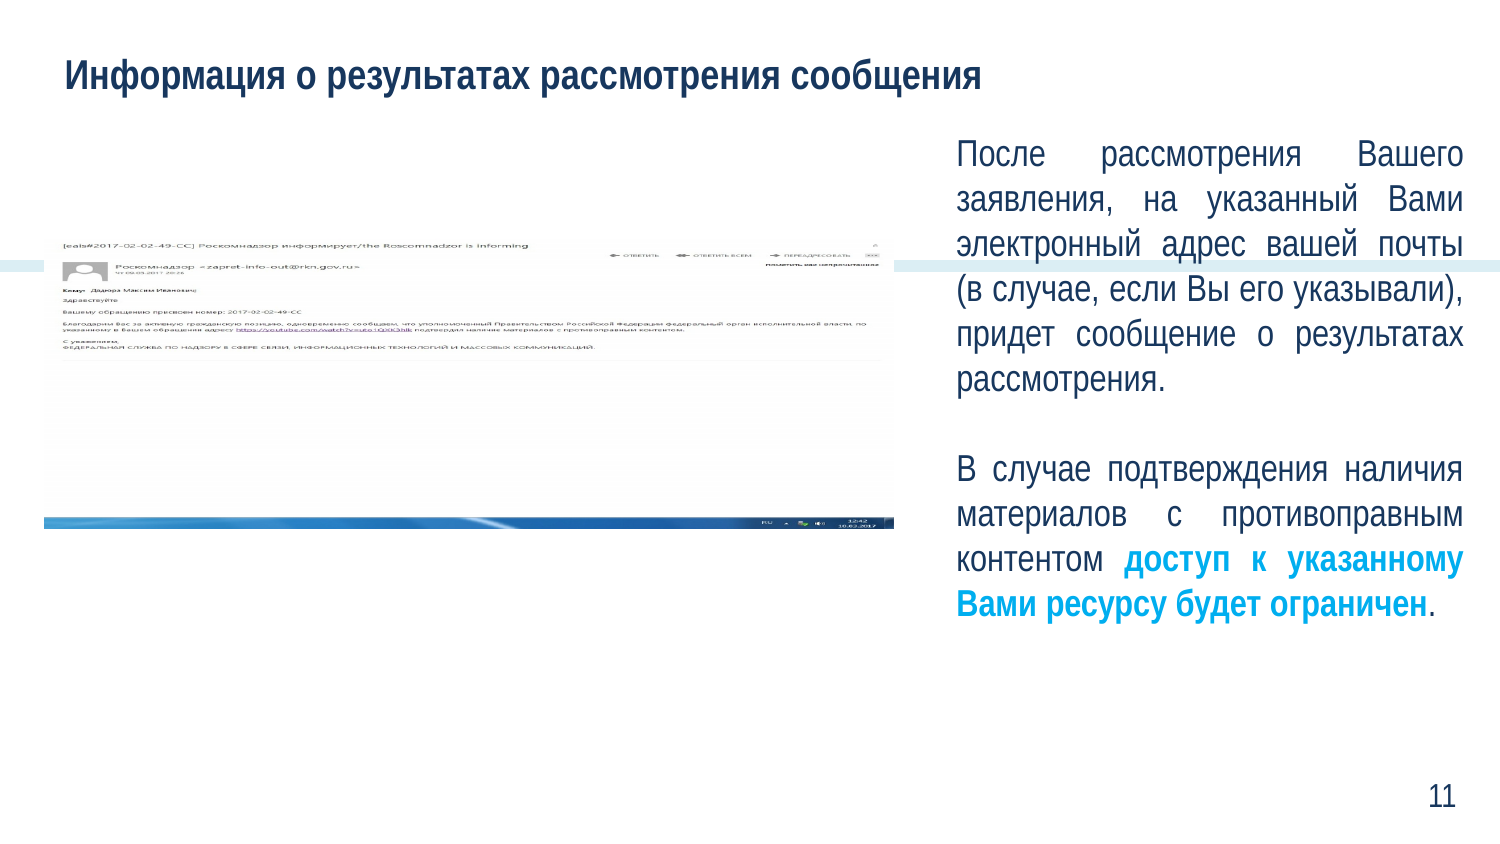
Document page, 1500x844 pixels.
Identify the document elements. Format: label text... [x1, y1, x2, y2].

text_box После рассмотрения Вашего заявления, на указанный Вами электронный адрес вашей почты (в случае, если Вы его указывали), придет сообщение о результатах рассмотрения. В случае подтверждения наличия материалов с противоправным контентом доступ к указанному Вами ресурсу будет ограничен. [941, 121, 1479, 682]
slide_number <номер> [1355, 766, 1472, 827]
picture [44, 238, 894, 529]
text_box Информация о результатах рассмотрения сообщения [39, 0, 1008, 146]
